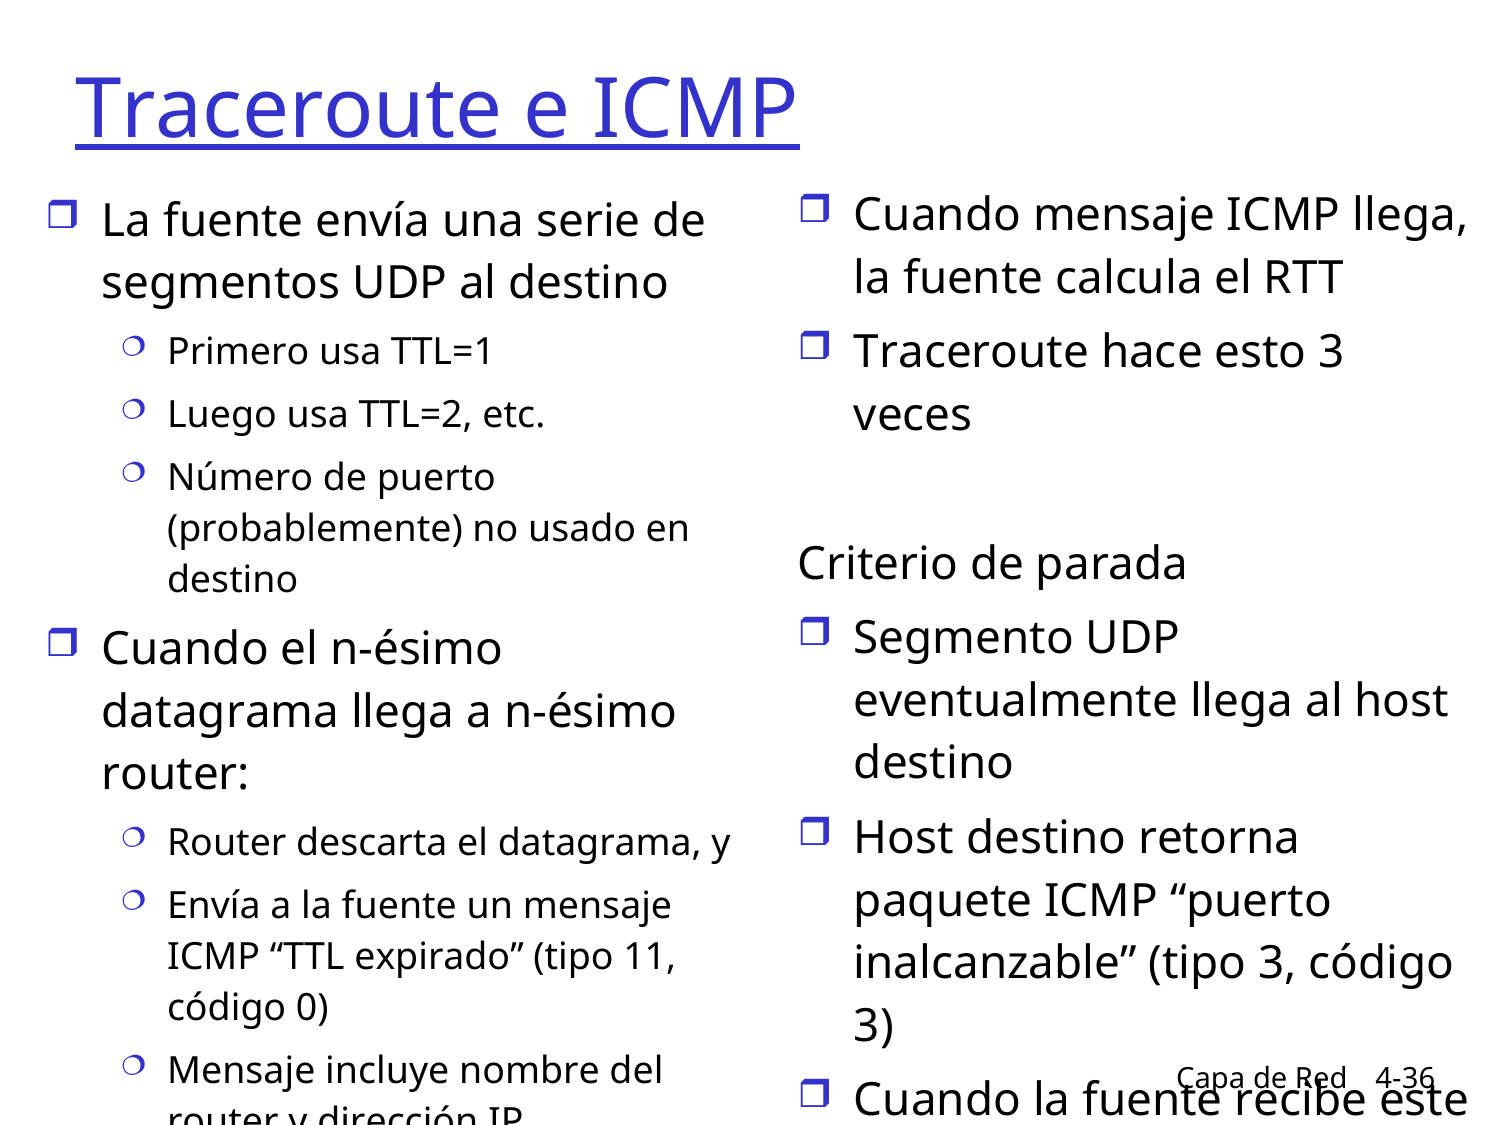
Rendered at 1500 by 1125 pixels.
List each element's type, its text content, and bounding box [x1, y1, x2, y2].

list La fuente envía una serie de segmentos UDP al destino Primero usa TTL=1 Luego usa TTL=2, etc. Número de puerto (probablemente) no usado en destino Cuando el n-ésimo datagrama llega a n-ésimo router: Router descarta el datagrama, y Envía a la fuente un mensaje ICMP “TTL expirado” (tipo 11, código 0) Mensaje incluye nombre del router y dirección IP [45, 187, 747, 1029]
title Traceroute e ICMP [75, 23, 1463, 188]
list Cuando mensaje ICMP llega, la fuente calcula el RTT Traceroute hace esto 3 veces Criterio de parada Segmento UDP eventualmente llega al host destino Host destino retorna paquete ICMP “puerto inalcanzable” (tipo 3, código 3) Cuando la fuente recibe este ICMP, para. [797, 181, 1475, 1023]
